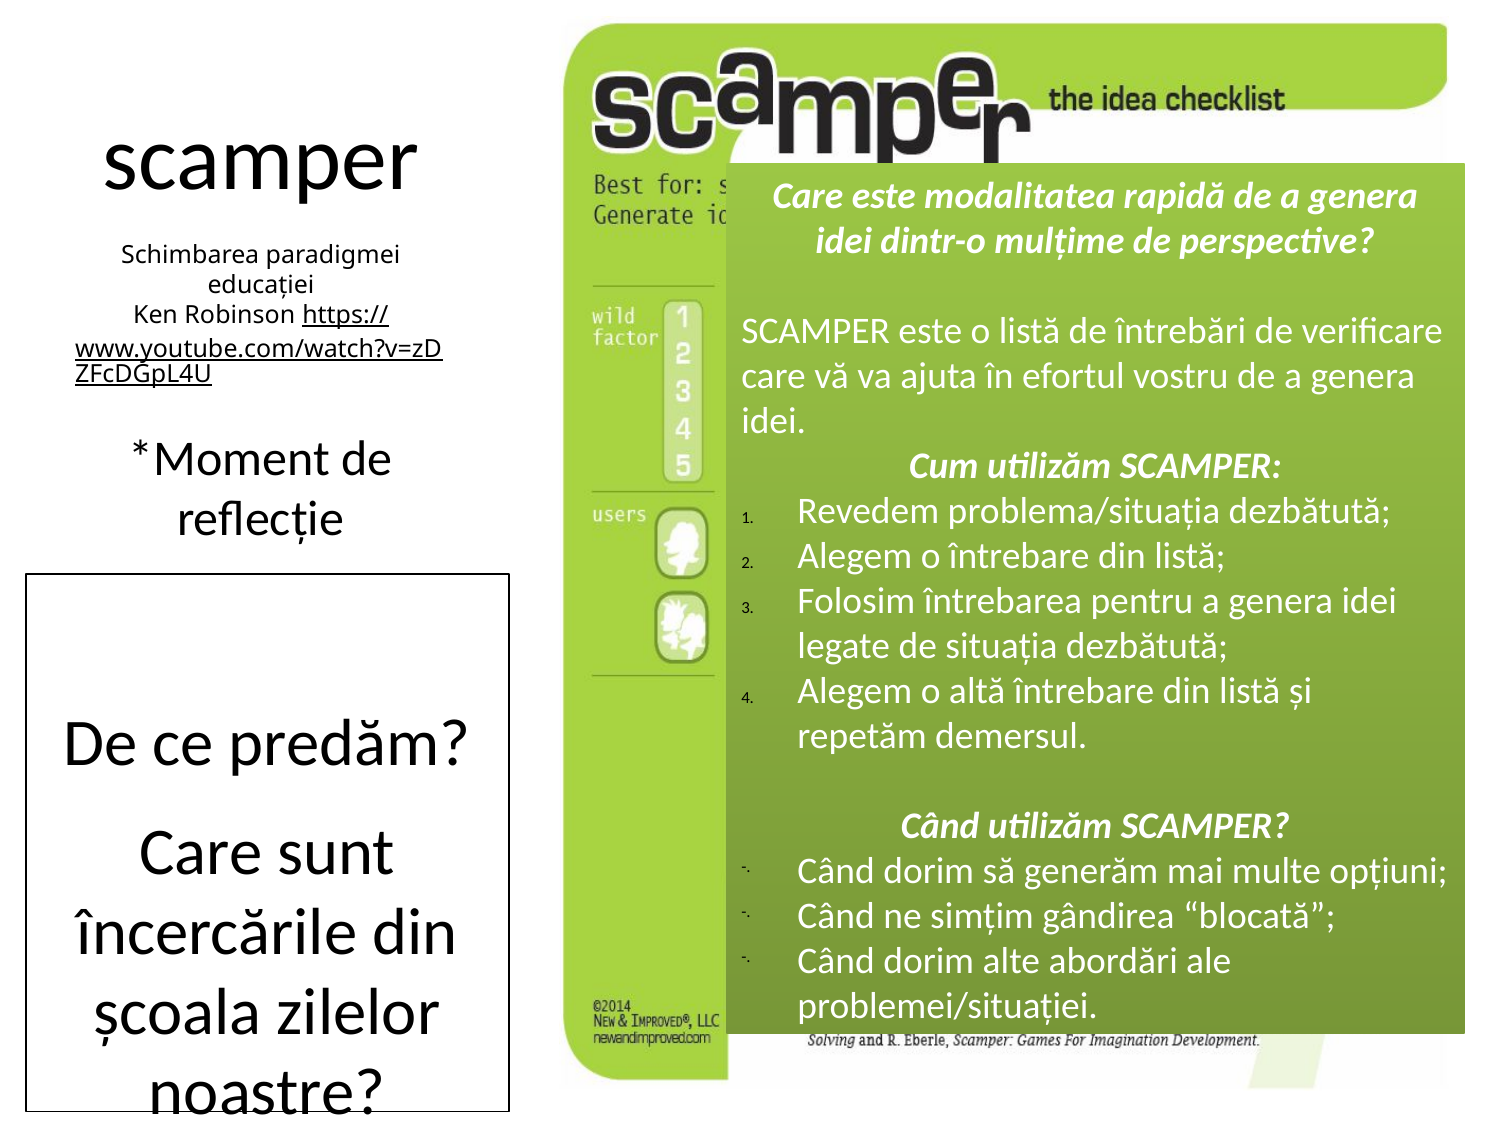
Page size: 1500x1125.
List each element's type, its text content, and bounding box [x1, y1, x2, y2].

title scamper Schimbarea paradigmei educaţiei Ken Robinson https://www.youtube.com/watch?v=zDZFcDGpL4U *Moment de reflecţie [60, 83, 462, 563]
picture [559, 16, 1449, 1091]
list De ce predăm? Care sunt încercările din şcoala zilelor noastre? [25, 574, 509, 1112]
text_box Care este modalitatea rapidă de a genera idei dintr-o mulţime de perspective? SCAMPER este o listă de întrebări de verificare care vă va ajuta în efortul vostru de a genera idei. Cum utilizăm SCAMPER: Revedem problema/situaţia dezbătută; Alegem o întrebare din listă; Folosim întrebarea pentru a genera idei legate de situaţia dezbătută; Alegem o altă întrebare din listă şi repetăm demersul. Când utilizăm SCAMPER? Când dorim să generăm mai multe opţiuni; Când ne simţim gândirea “blocată”; Când dorim alte abordări ale problemei/situaţiei. [726, 163, 1465, 1034]
